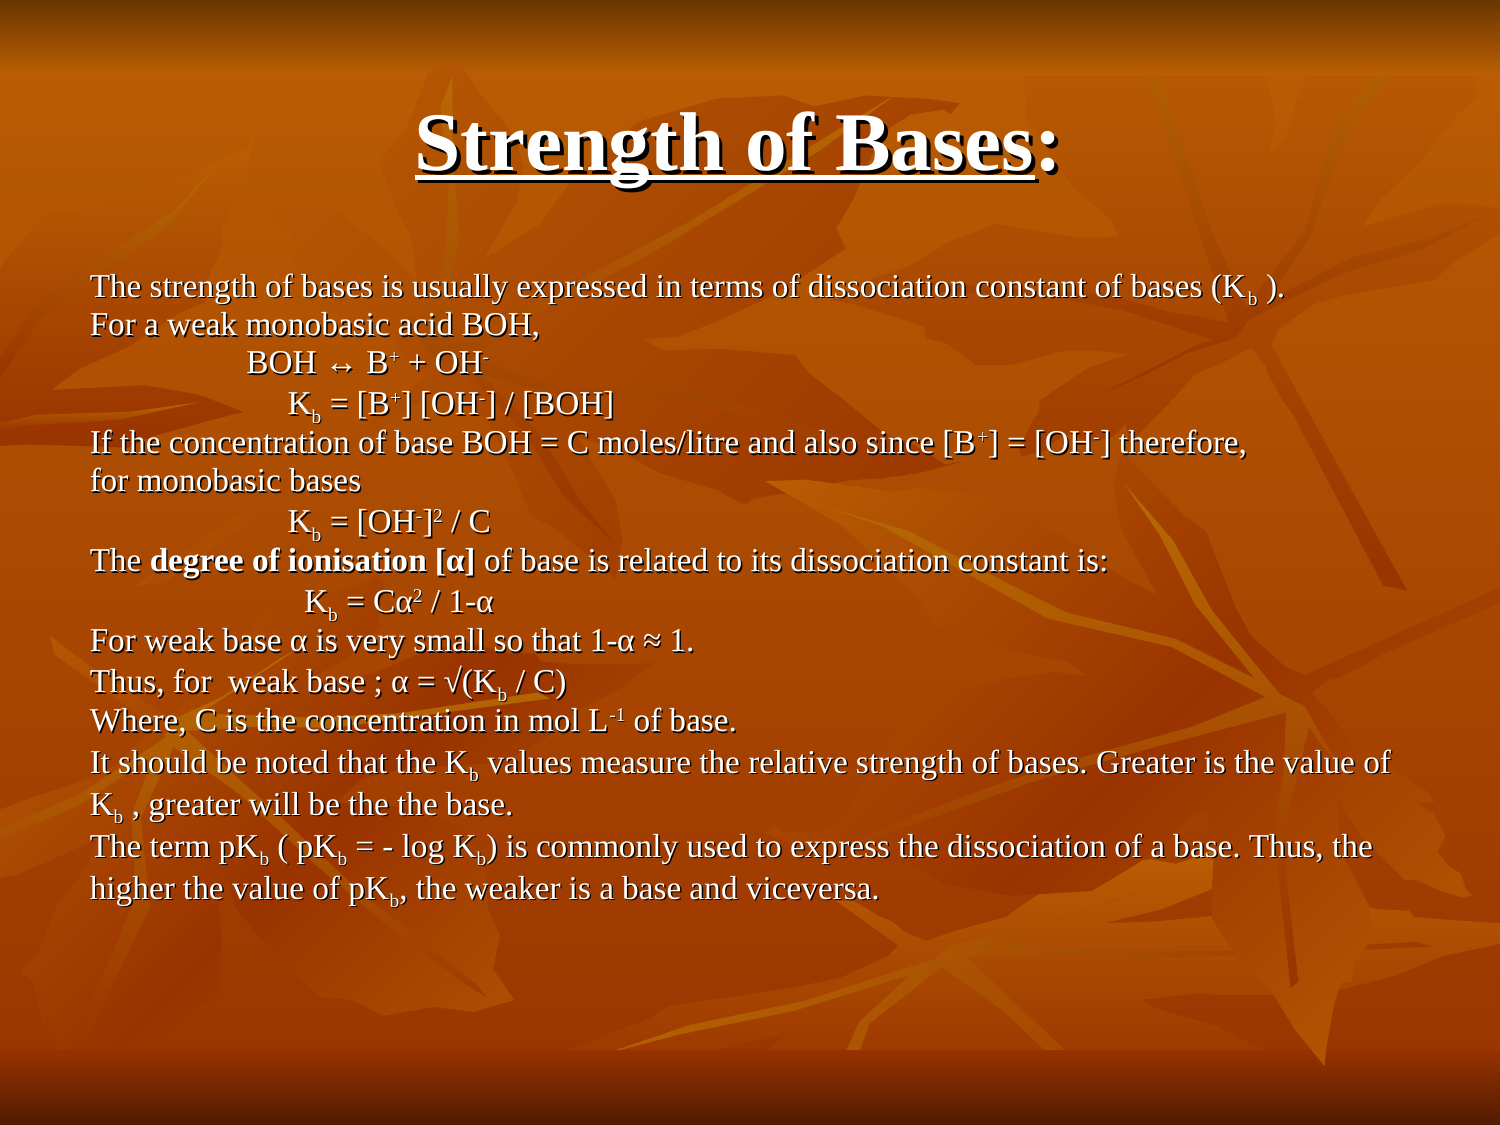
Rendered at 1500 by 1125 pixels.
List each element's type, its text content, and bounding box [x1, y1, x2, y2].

title Strength of Bases: [75, 45, 1426, 234]
list The strength of bases is usually expressed in terms of dissociation constant of bases (Kb ). For a weak monobasic acid BOH, BOH ↔ B+ + OH- Kb = [B+] [OH-] / [BOH] If the concentration of base BOH = C moles/litre and also since [B+] = [OH-] therefore, for monobasic bases Kb = [OH-]2 / C The degree of ionisation [α] of base is related to its dissociation constant is: Kb = Cα2 / 1-α For weak base α is very small so that 1-α ≈ 1. Thus, for weak base ; α = √(Kb / C) Where, C is the concentration in mol L-1 of base. It should be noted that the Kb values measure the relative strength of bases. Greater is the value of Kb , greater will be the the base. The term pKb ( pKb = - log Kb) is commonly used to express the dissociation of a base. Thus, the higher the value of pKb, the weaker is a base and viceversa. [75, 262, 1426, 1006]
